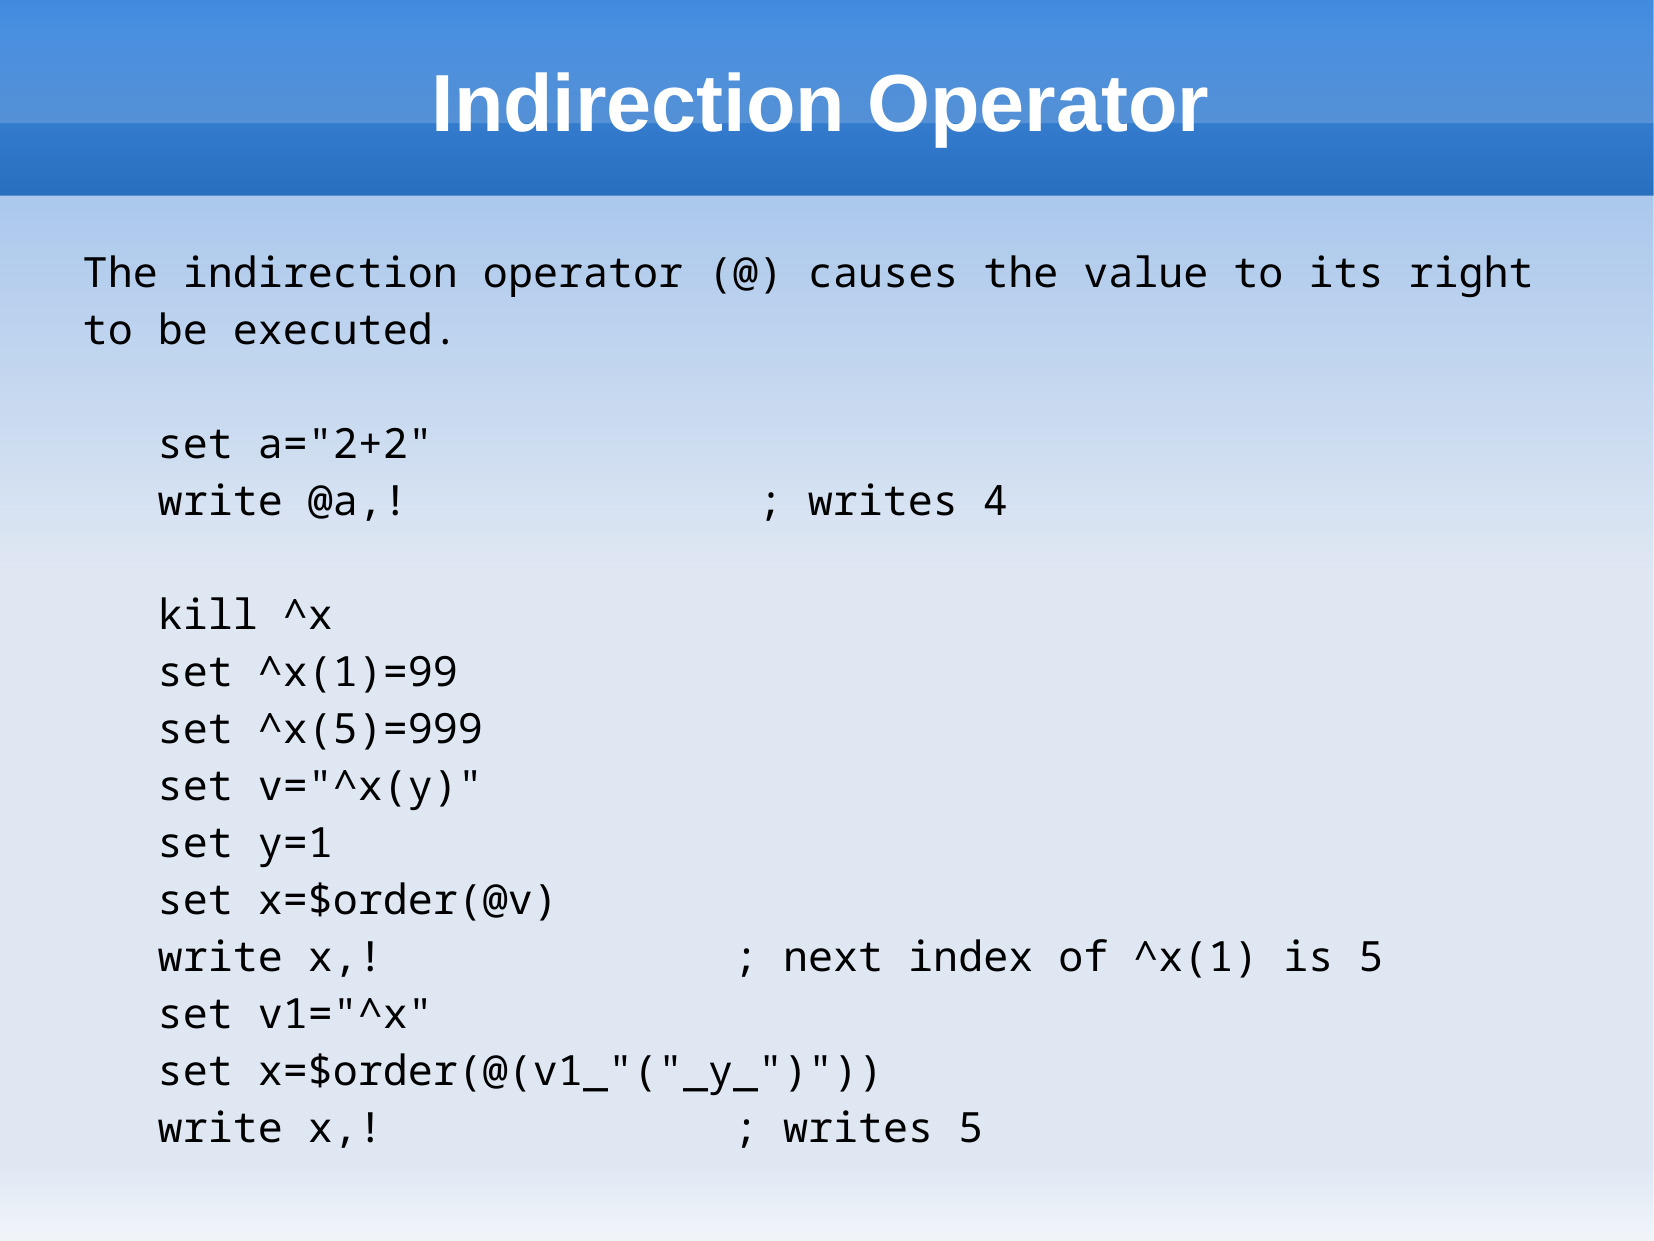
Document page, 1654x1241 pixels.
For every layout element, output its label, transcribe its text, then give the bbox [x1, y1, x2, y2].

picture [0, 0, 1654, 1241]
title Indirection Operator [76, 0, 1565, 208]
subtitle The indirection operator (@) causes the value to its right to be executed. set a="2+2" write @a,! ; writes 4 kill ^x set ^x(1)=99 set ^x(5)=999 set v="^x(y)" set y=1 set x=$order(@v) write x,! ; next index of ^x(1) is 5 set v1="^x" set x=$order(@(v1_"("_y_")")) write x,! ; writes 5 [82, 289, 1571, 1109]
